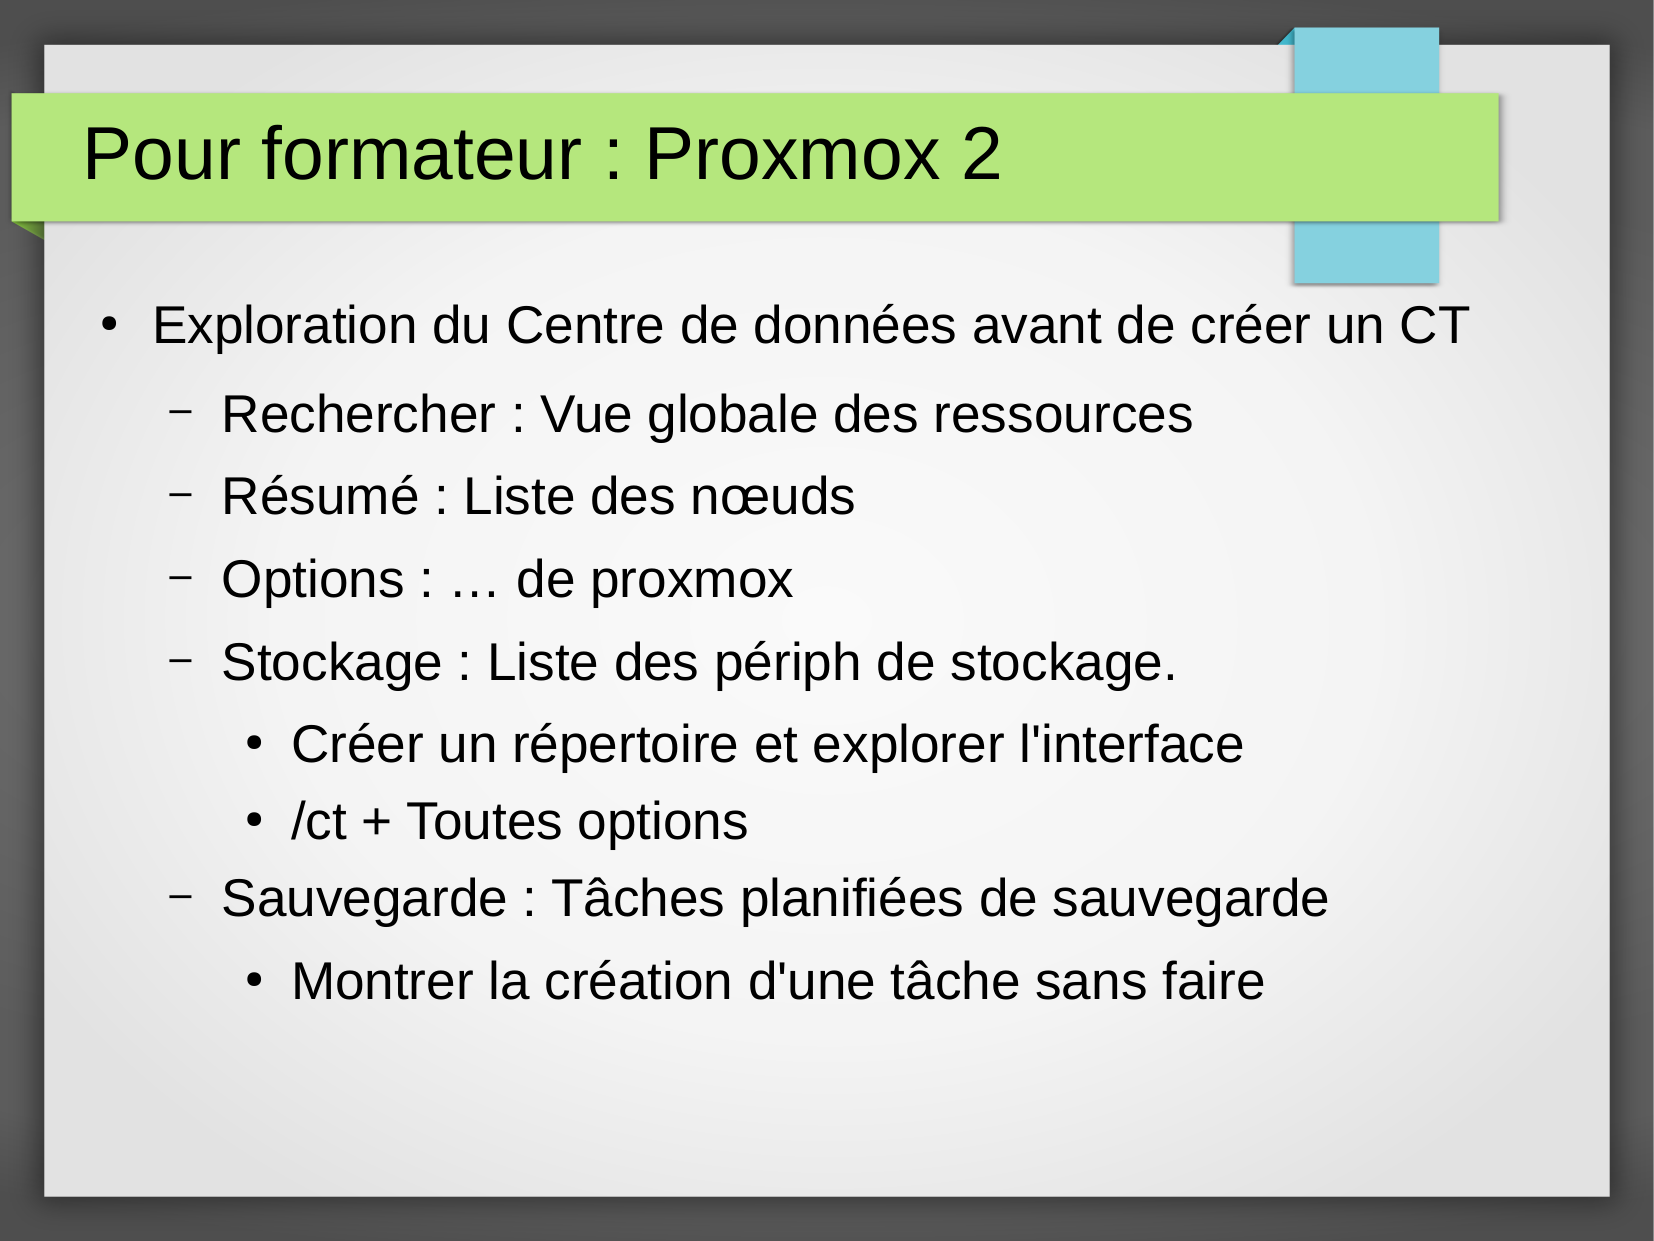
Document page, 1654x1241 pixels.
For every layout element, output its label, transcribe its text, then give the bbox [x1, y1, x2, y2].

title Pour formateur : Proxmox 2 [82, 94, 1264, 213]
picture [0, 0, 1654, 1241]
list Exploration du Centre de données avant de créer un CT Rechercher : Vue globale des ressources Résumé : Liste des nœuds Options : … de proxmox Stockage : Liste des périph de stockage. Créer un répertoire et explorer l'interface /ct + Toutes options Sauvegarde : Tâches planifiées de sauvegarde Montrer la création d'une tâche sans faire [82, 295, 1571, 1015]
